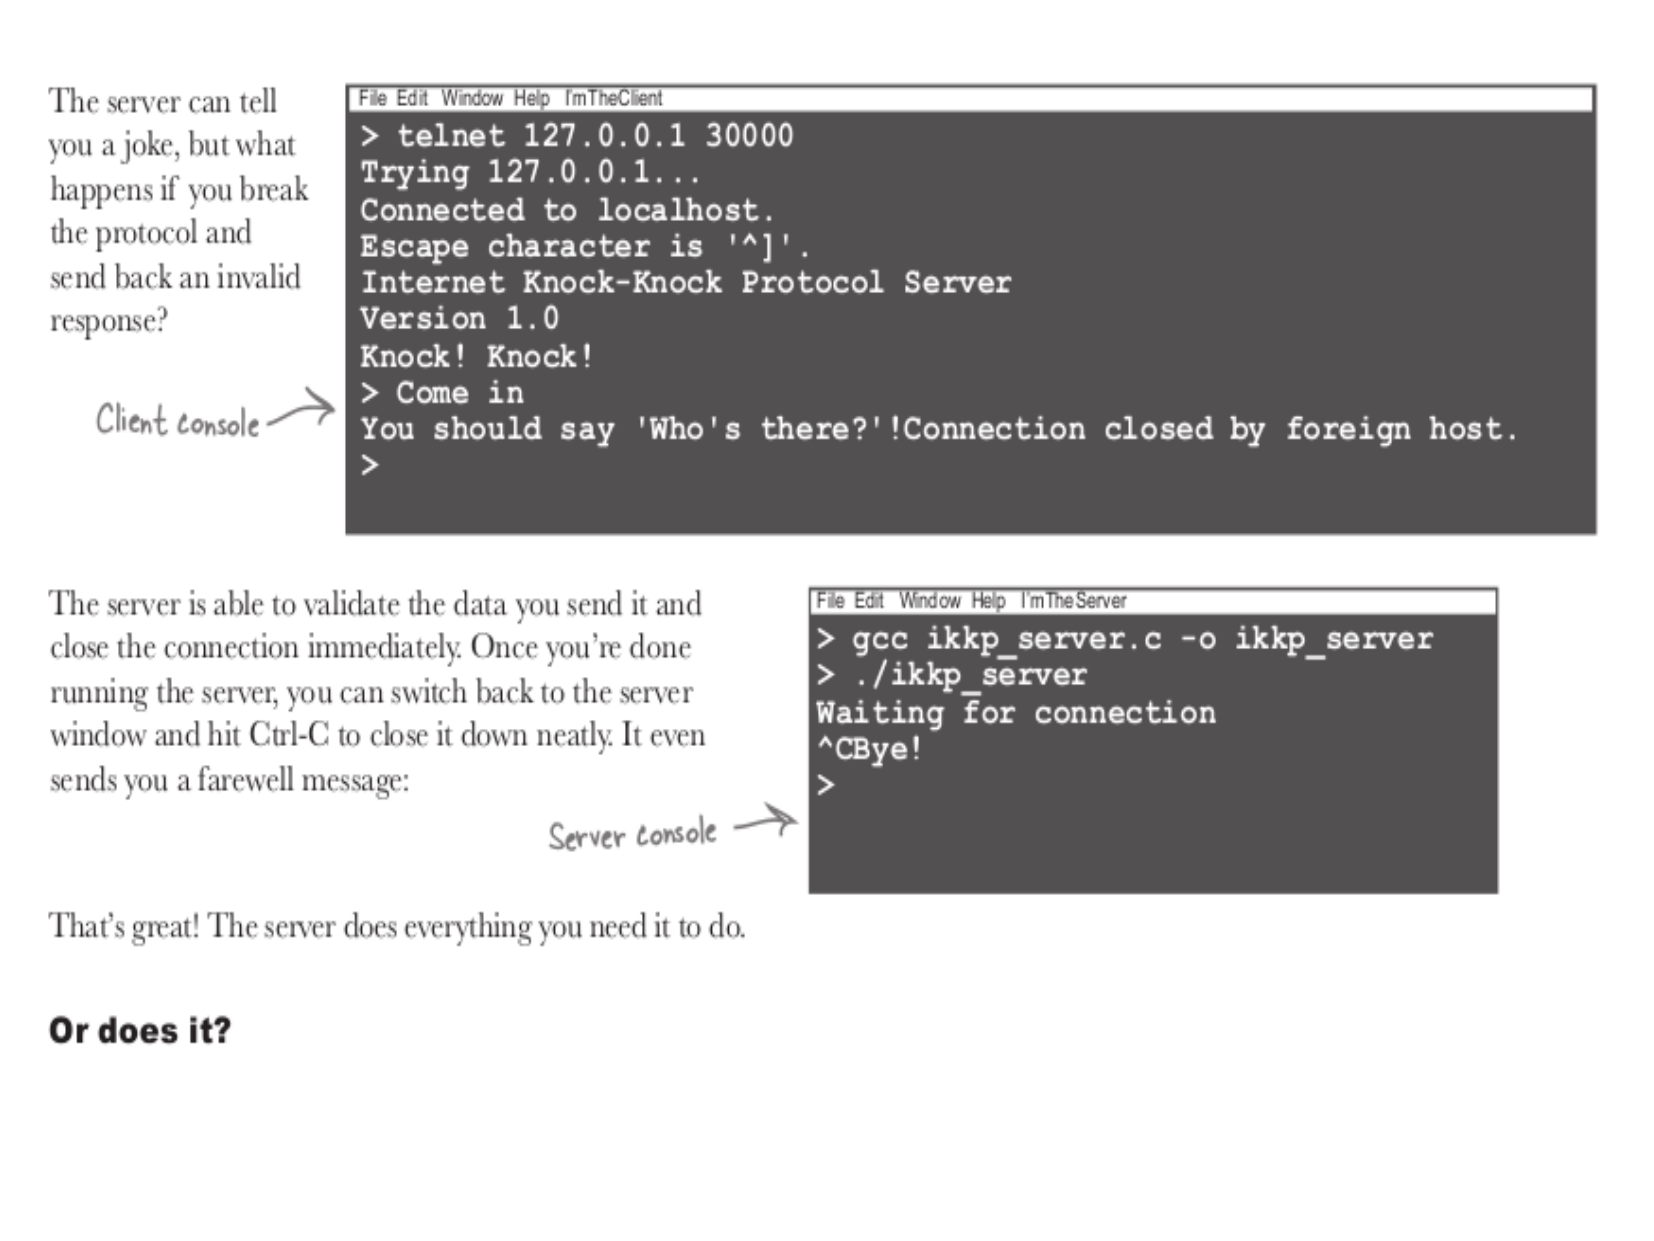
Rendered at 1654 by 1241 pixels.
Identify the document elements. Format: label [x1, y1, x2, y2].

picture [47, 70, 1619, 1075]
